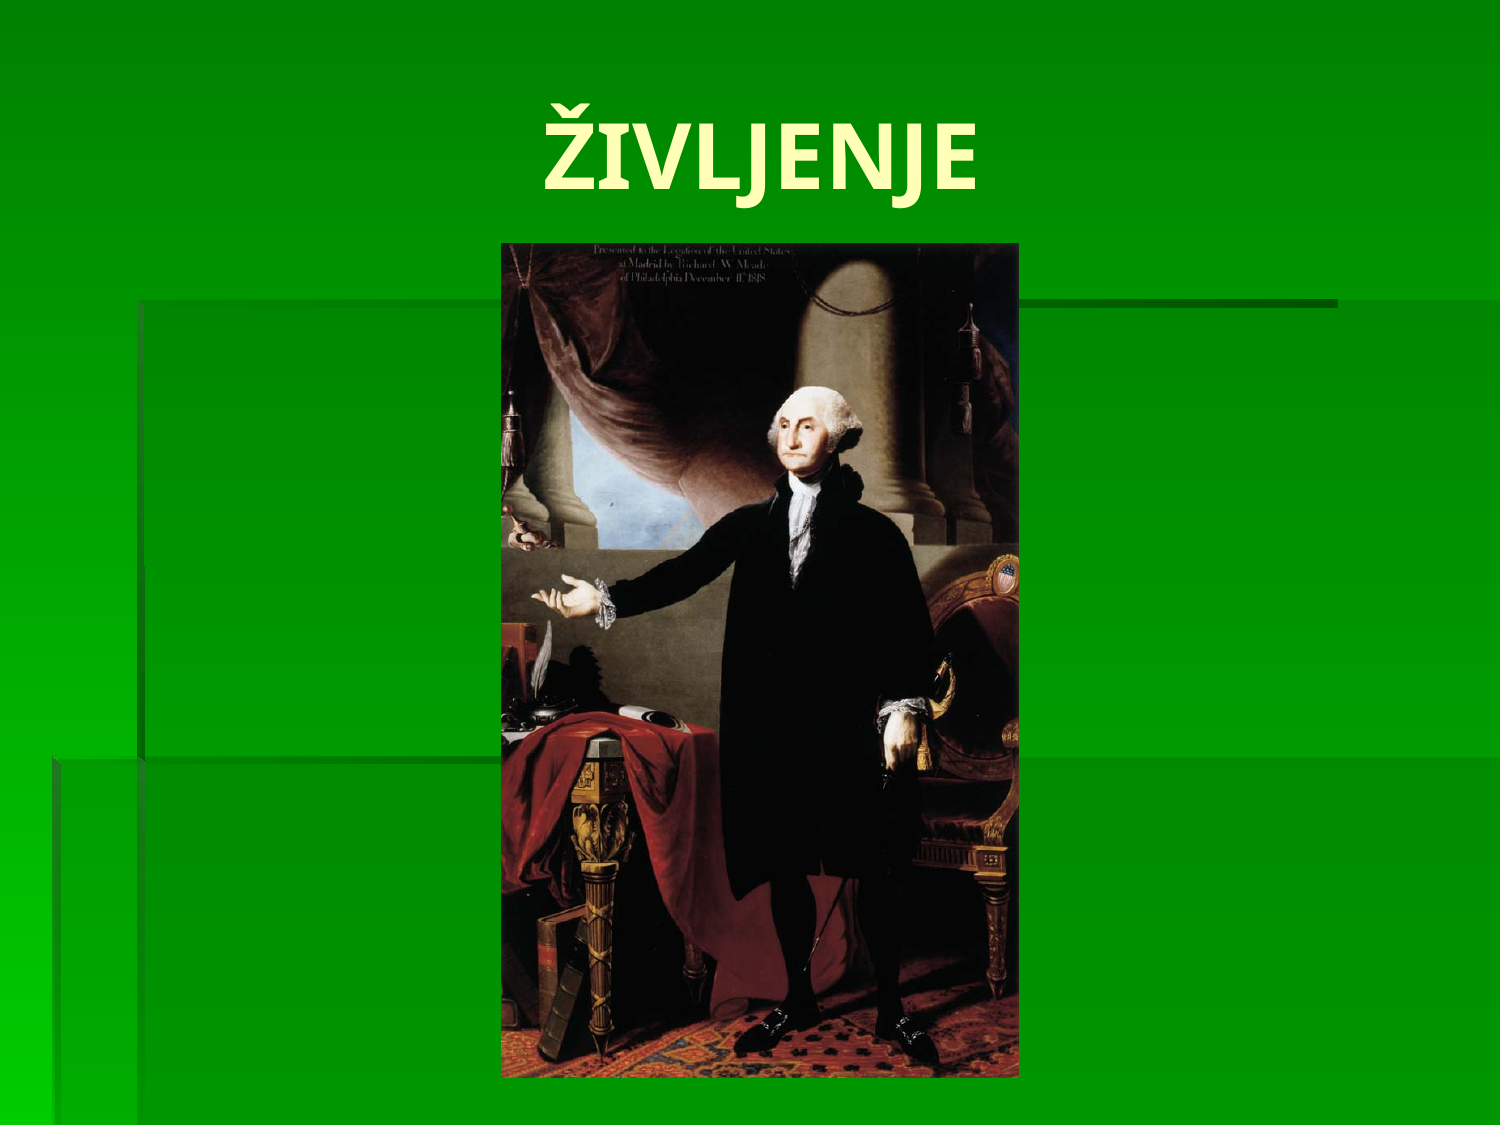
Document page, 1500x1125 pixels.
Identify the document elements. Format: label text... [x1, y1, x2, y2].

picture [501, 243, 1019, 1078]
title ŽIVLJENJE [75, 31, 1451, 275]
